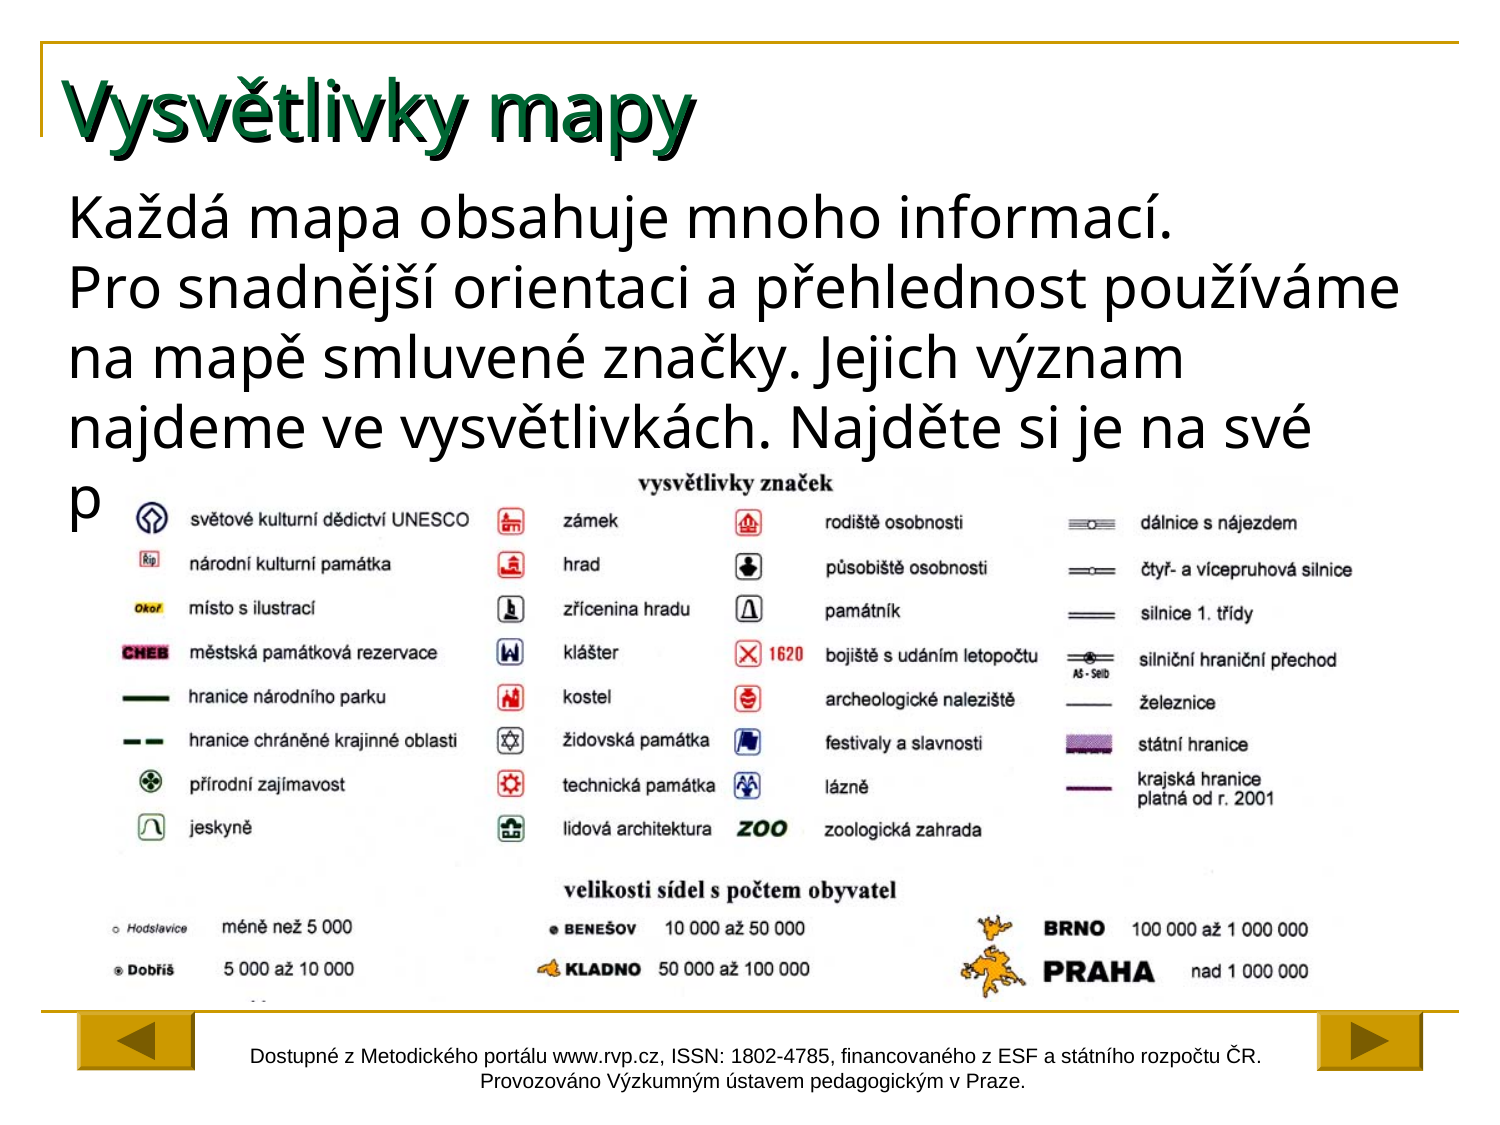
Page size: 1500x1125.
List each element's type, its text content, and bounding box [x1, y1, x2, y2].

picture [106, 467, 1353, 1002]
text_box [78, 1011, 195, 1071]
text_box Každá mapa obsahuje mnoho informací. Pro snadnější orientaci a přehlednost používáme na mapě smluvené značky. Jejich význam najdeme ve vysvětlivkách. Najděte si je na své příruční mapě. [53, 172, 1436, 539]
title Vysvětlivky mapy [46, 45, 1289, 185]
text_box [1318, 1011, 1424, 1071]
